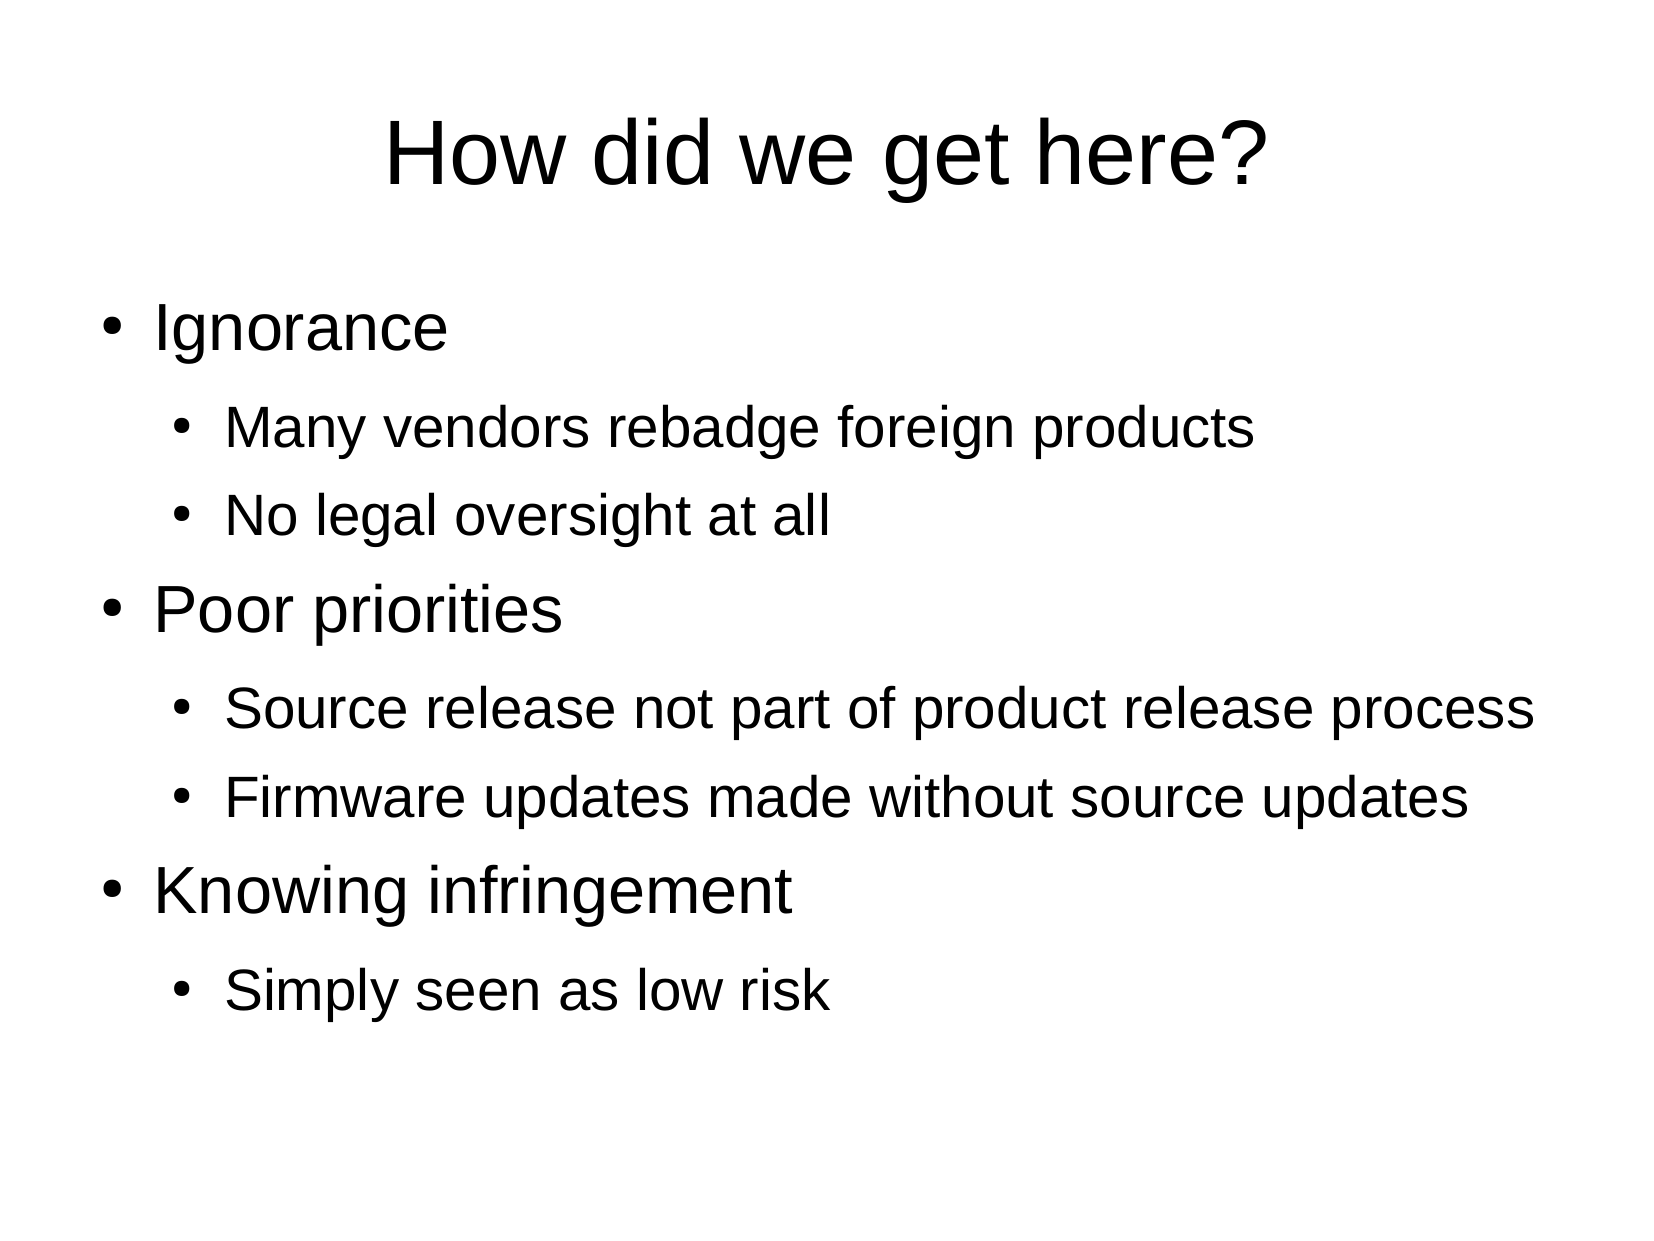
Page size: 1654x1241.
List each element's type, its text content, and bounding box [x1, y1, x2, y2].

title How did we get here? [82, 49, 1571, 257]
list Ignorance Many vendors rebadge foreign products No legal oversight at all Poor priorities Source release not part of product release process Firmware updates made without source updates Knowing infringement Simply seen as low risk [82, 290, 1571, 1109]
